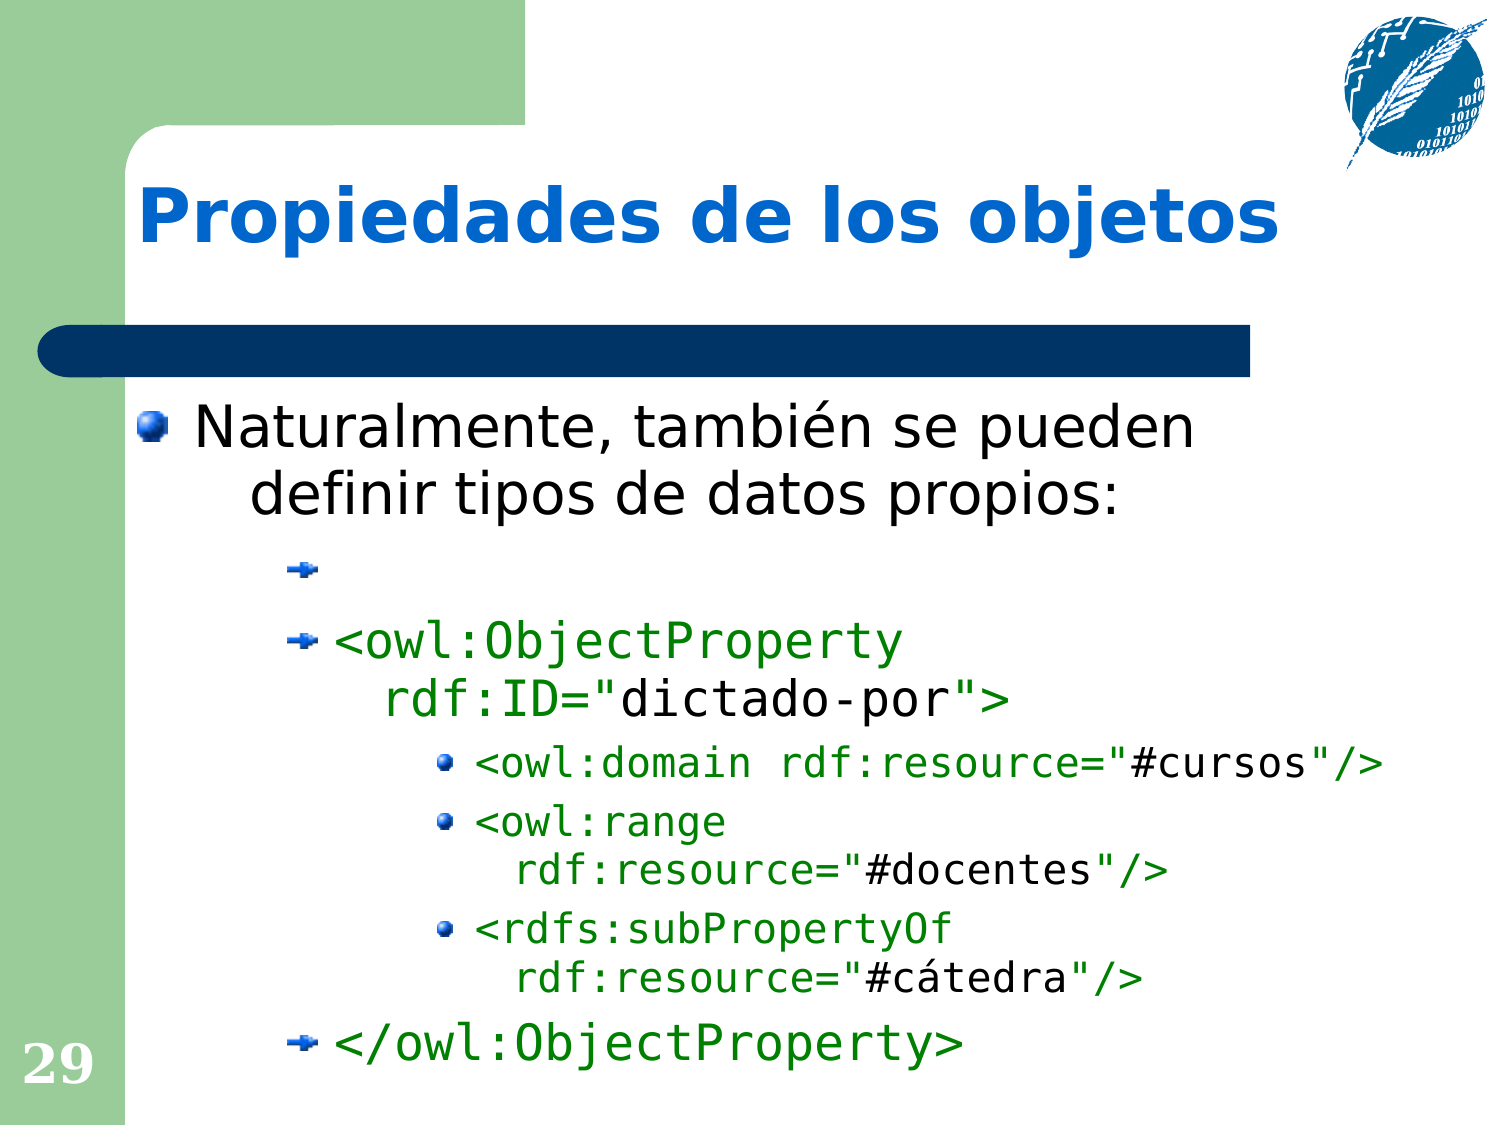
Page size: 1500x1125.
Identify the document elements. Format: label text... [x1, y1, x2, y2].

picture [1436, 127, 1450, 136]
list Naturalmente, también se pueden definir tipos de datos propios: <owl:ObjectProperty rdf:ID="dictado-por"> <owl:domain rdf:resource="#cursos"/> <owl:range rdf:resource="#docentes"/> <rdfs:subPropertyOf rdf:resource="#cátedra"/> </owl:ObjectProperty> [137, 393, 1400, 1089]
picture [1341, 15, 1487, 172]
picture [1427, 138, 1431, 148]
picture [1433, 139, 1440, 147]
title Propiedades de los objetos [136, 136, 1413, 301]
picture [1416, 140, 1425, 149]
